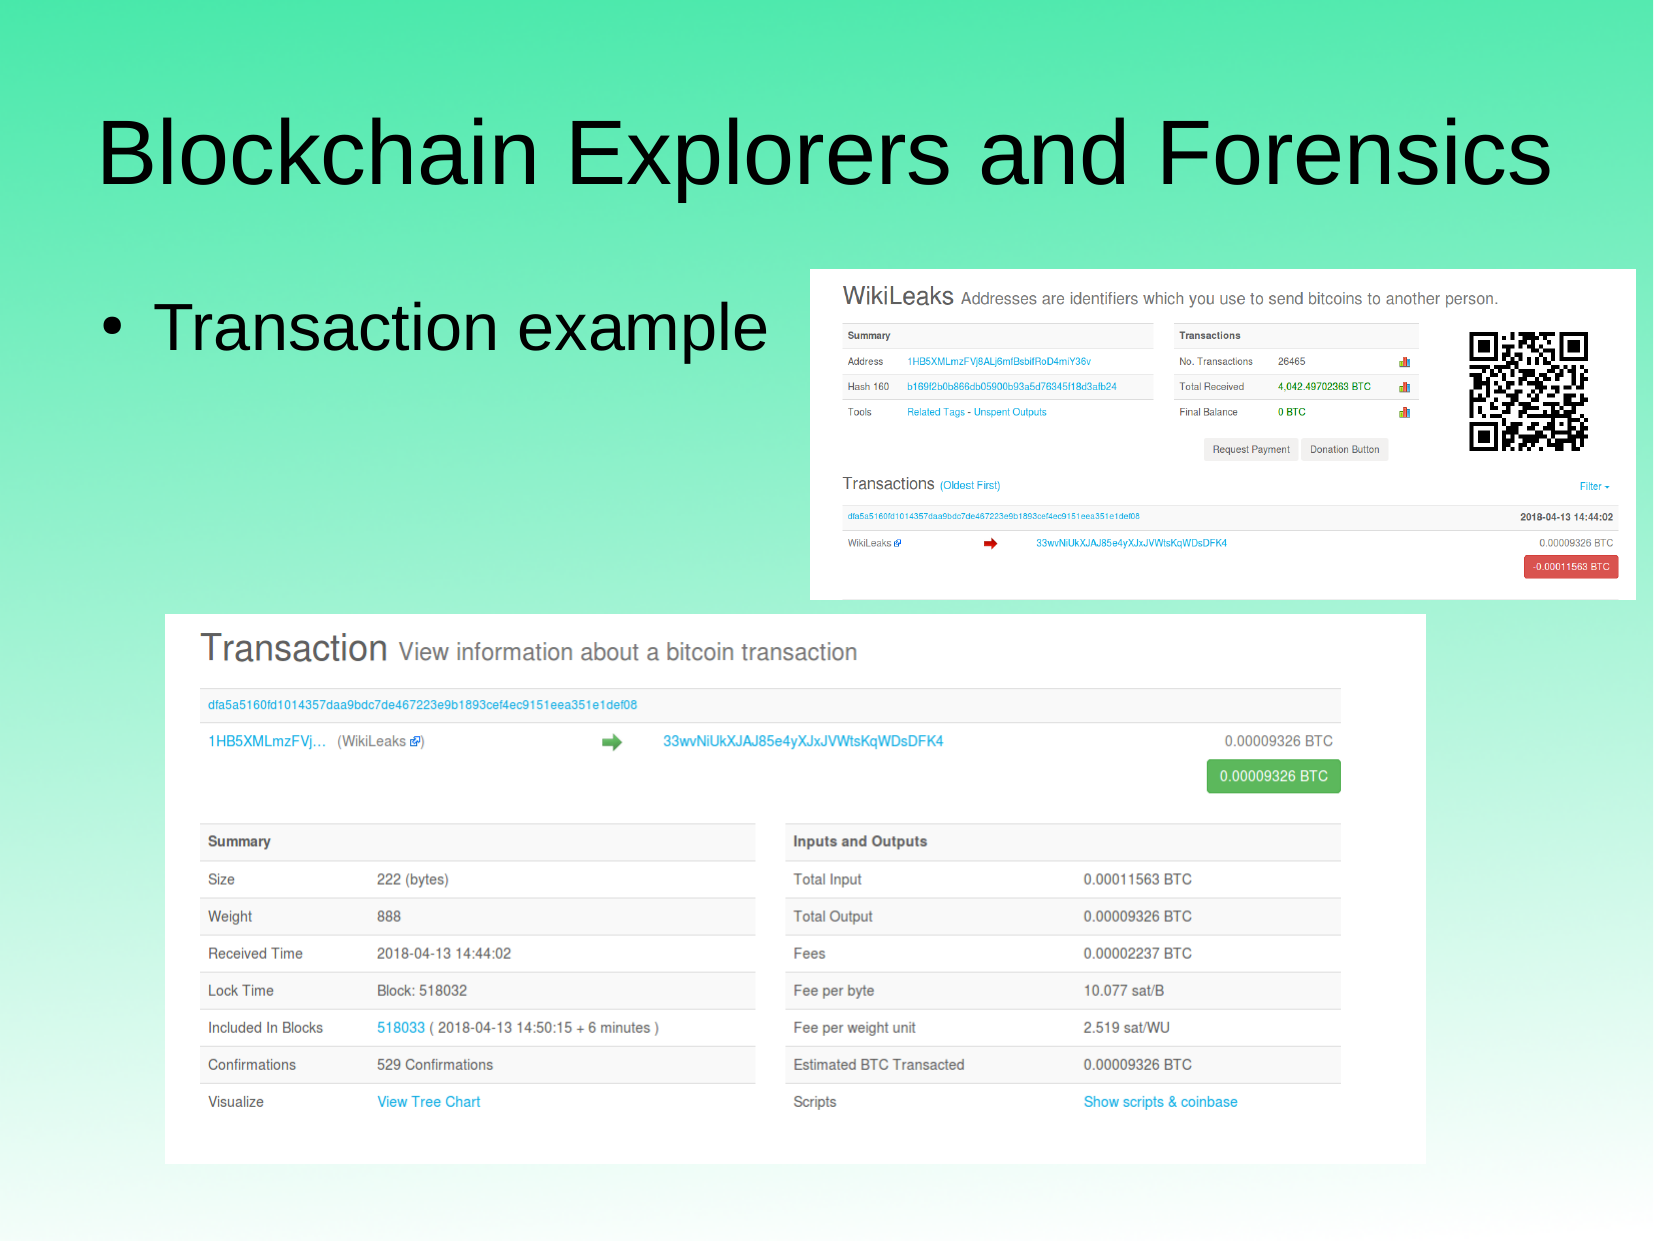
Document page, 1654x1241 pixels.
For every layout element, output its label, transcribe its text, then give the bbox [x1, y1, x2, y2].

title Blockchain Explorers and Forensics [82, 49, 1571, 257]
picture [0, 0, 1654, 1241]
list Transaction example [82, 290, 1571, 1010]
